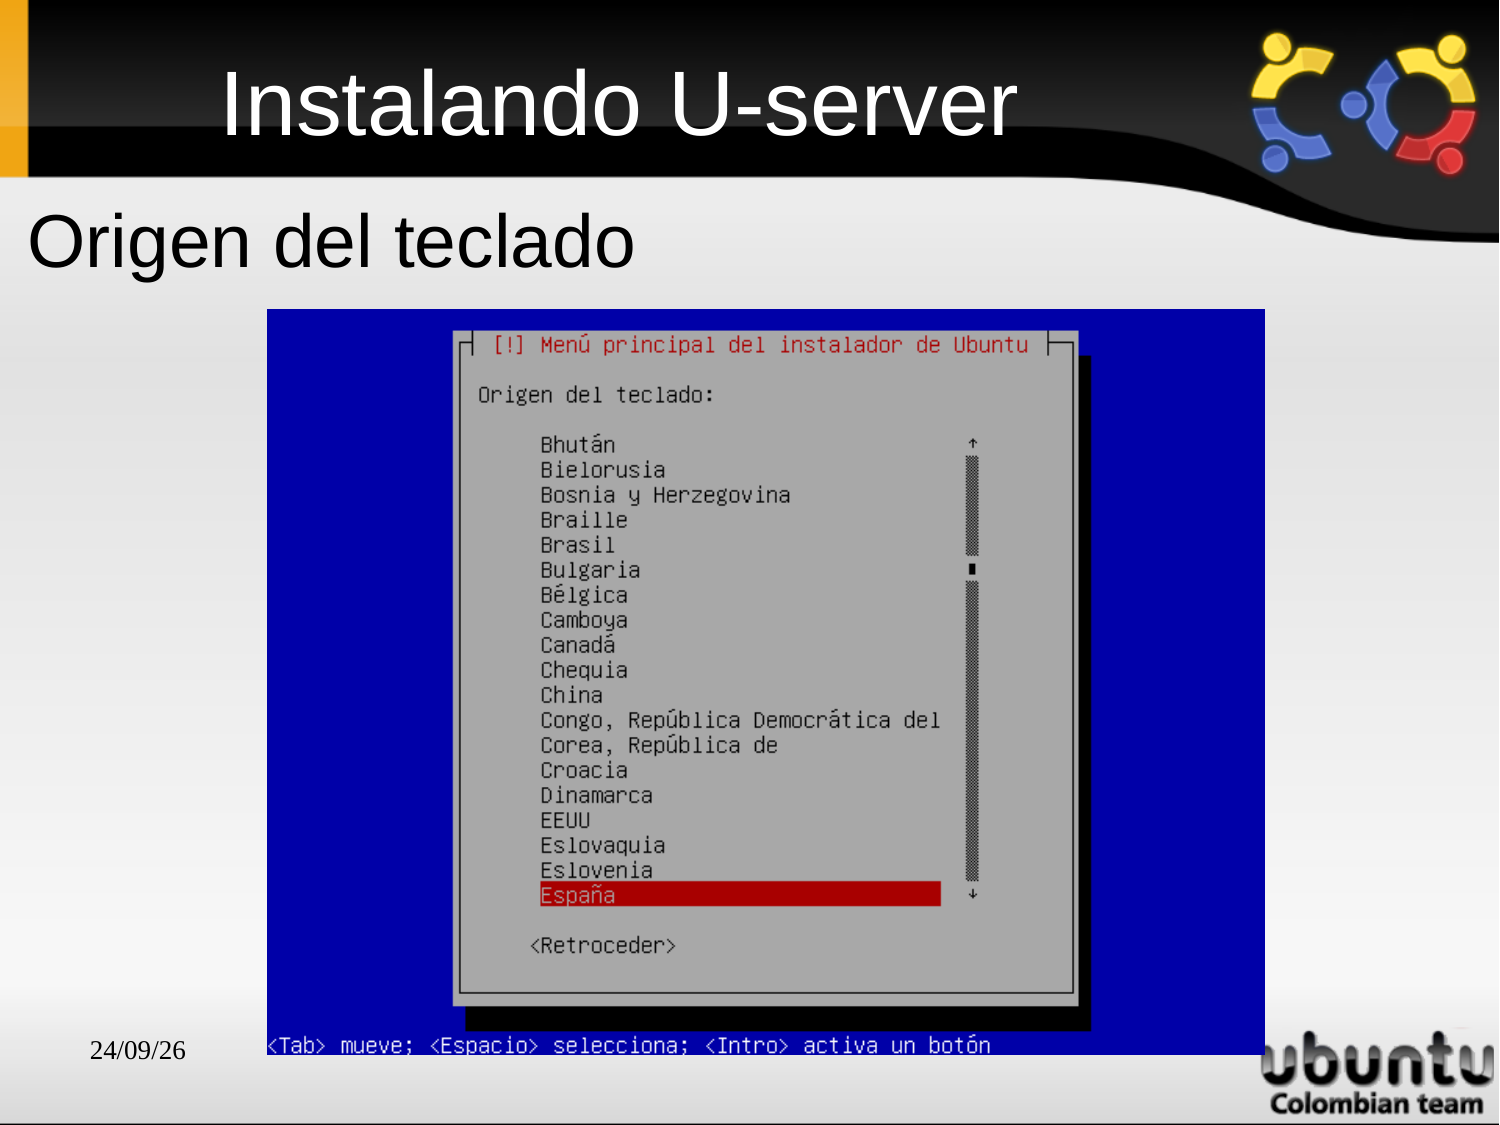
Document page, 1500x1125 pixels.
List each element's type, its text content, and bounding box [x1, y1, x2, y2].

title Origen del teclado [27, 128, 1303, 356]
title Instalando U-server [59, 29, 1182, 178]
picture [0, 0, 1499, 1125]
